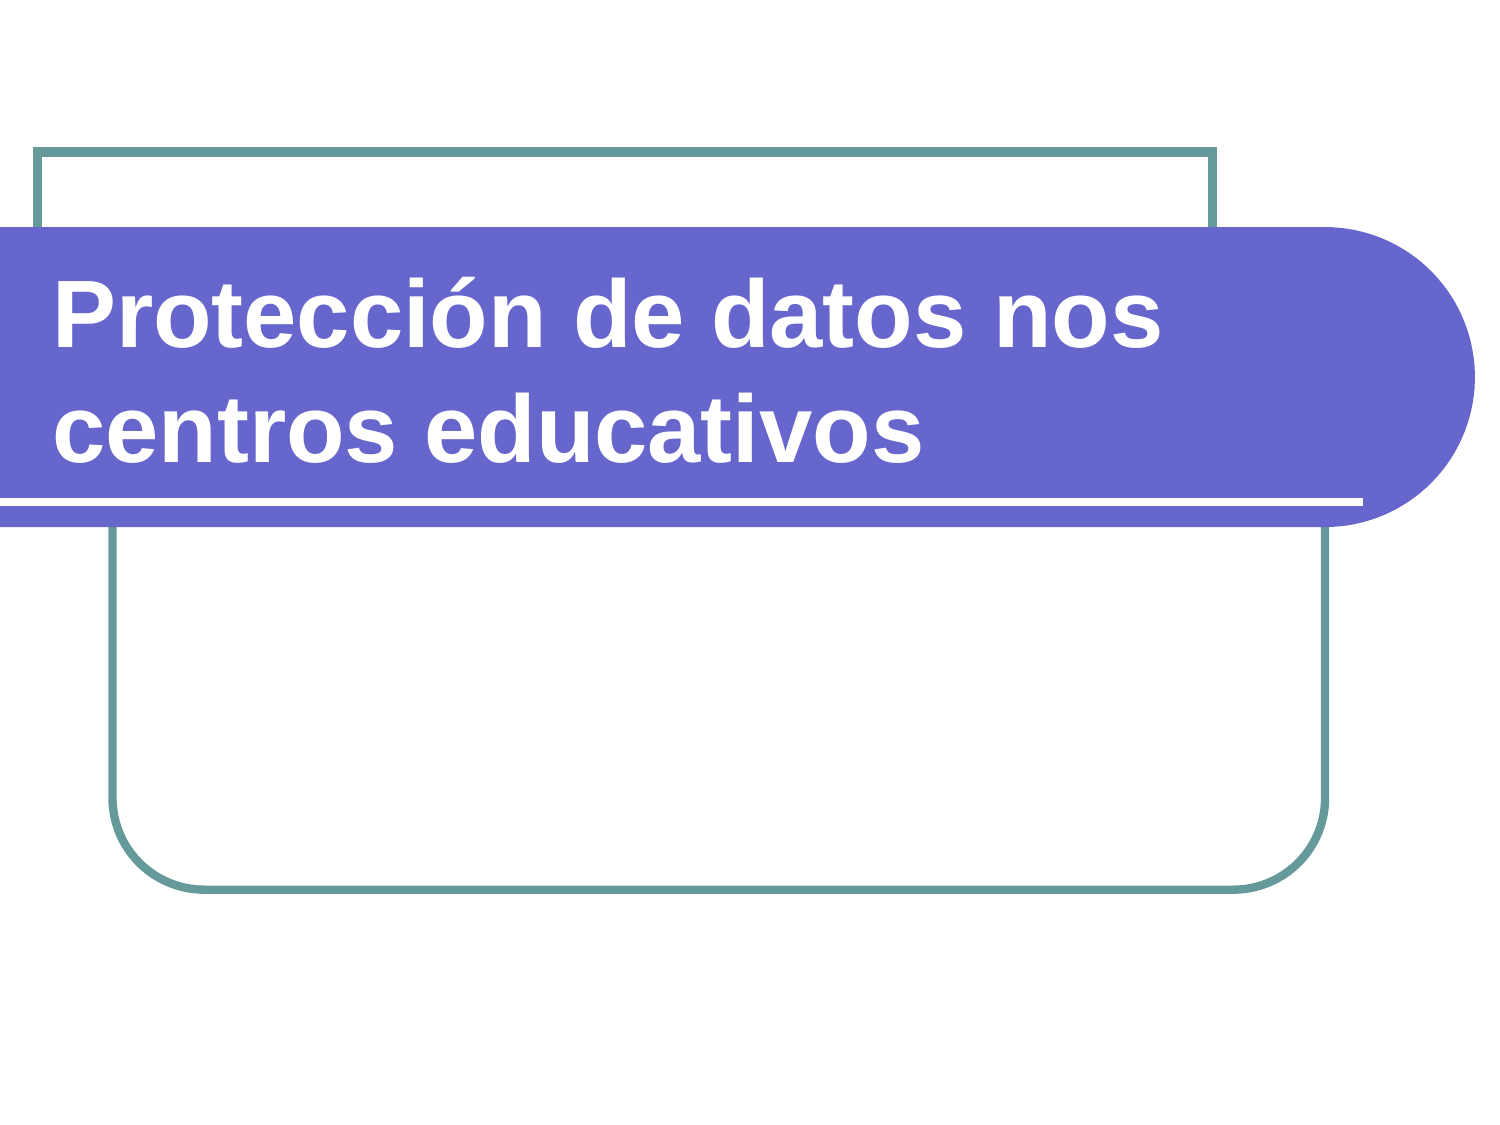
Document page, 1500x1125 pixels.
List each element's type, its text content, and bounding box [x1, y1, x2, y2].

title Protección de datos nos centros educativos [37, 234, 1363, 499]
